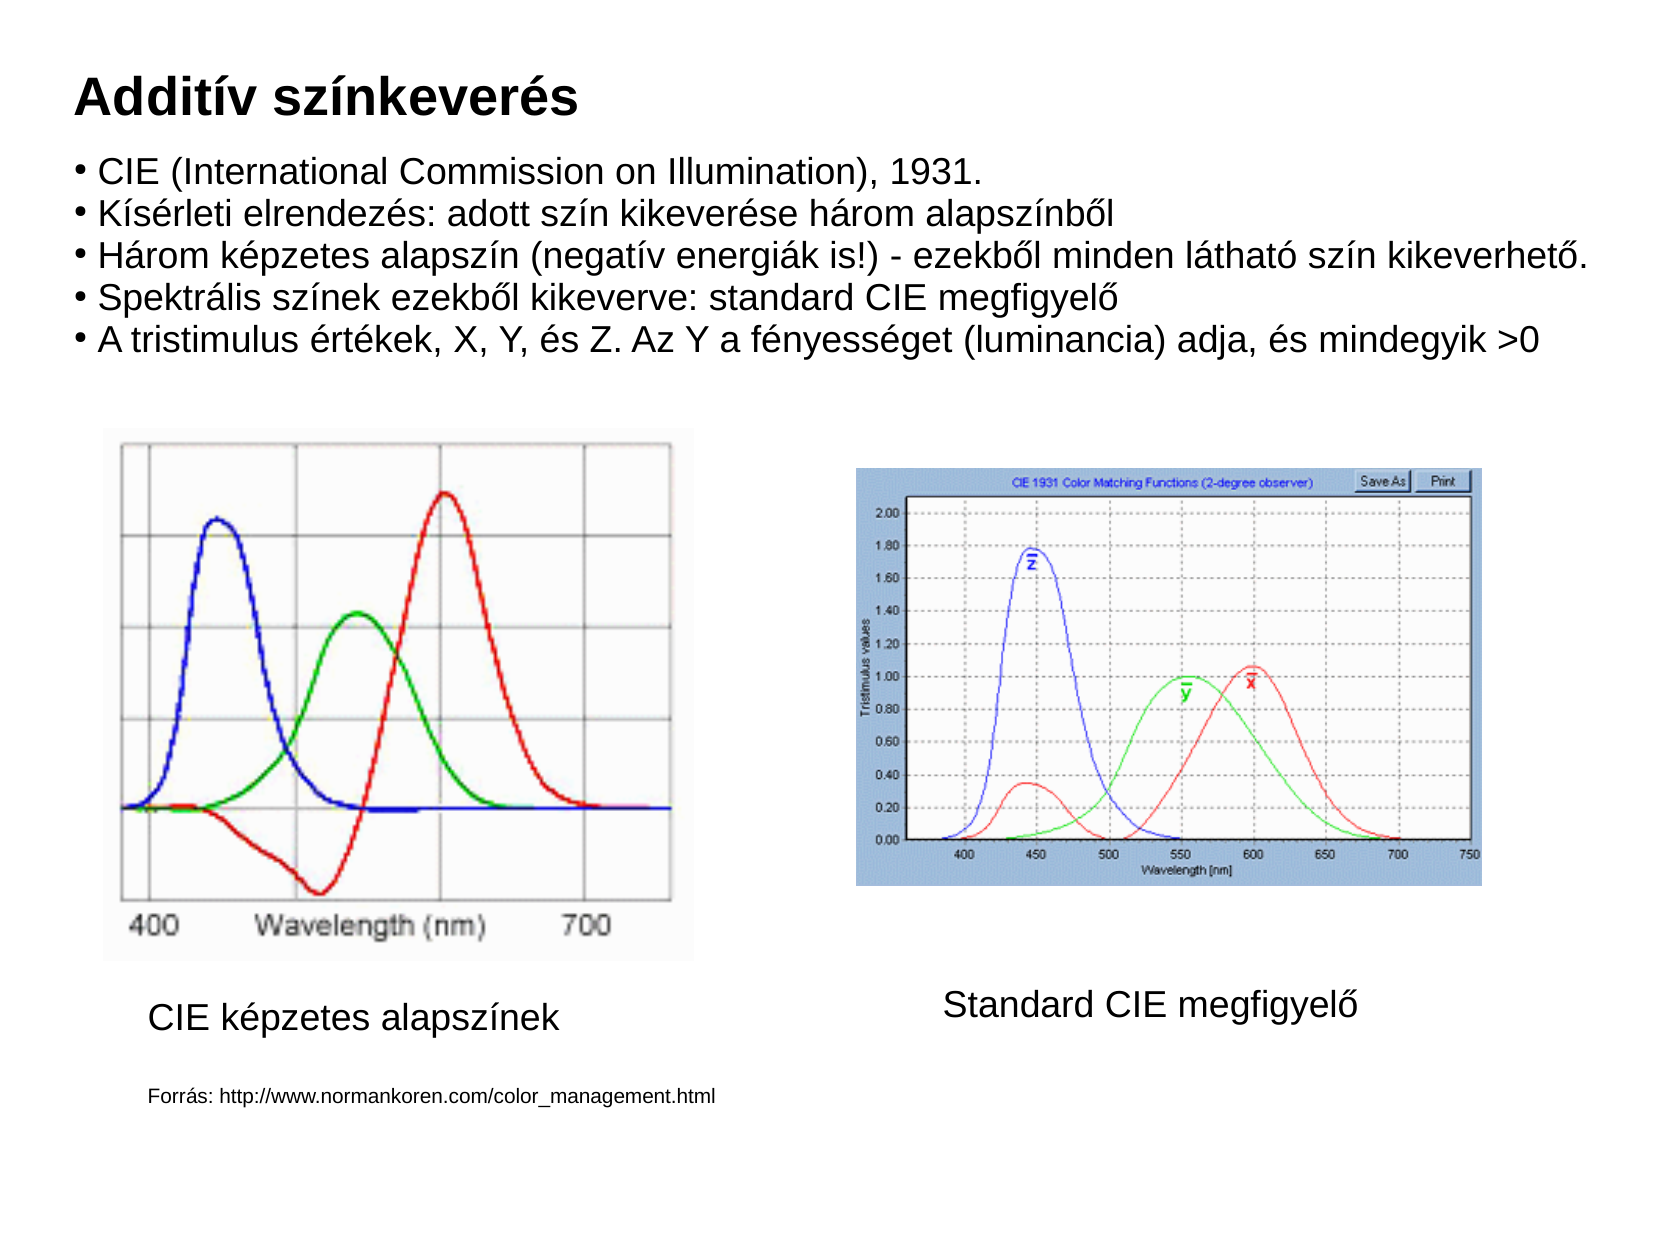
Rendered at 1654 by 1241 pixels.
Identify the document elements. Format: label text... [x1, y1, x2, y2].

text_box Additív színkeverés CIE (International Commission on Illumination), 1931. Kísérleti elrendezés: adott szín kikeverése három alapszínből Három képzetes alapszín (negatív energiák is!) - ezekből minden látható szín kikeverhető. Spektrális színek ezekből kikeverve: standard CIE megfigyelő A tristimulus értékek, X, Y, és Z. Az Y a fényességet (luminancia) adja, és mindegyik >0 [59, 59, 1604, 370]
picture [103, 428, 694, 961]
text_box CIE képzetes alapszínek [132, 989, 575, 1047]
text_box Standard CIE megfigyelő [927, 976, 1374, 1034]
text_box Forrás: http://www.normankoren.com/color_management.html [132, 1077, 733, 1116]
picture [856, 468, 1482, 886]
